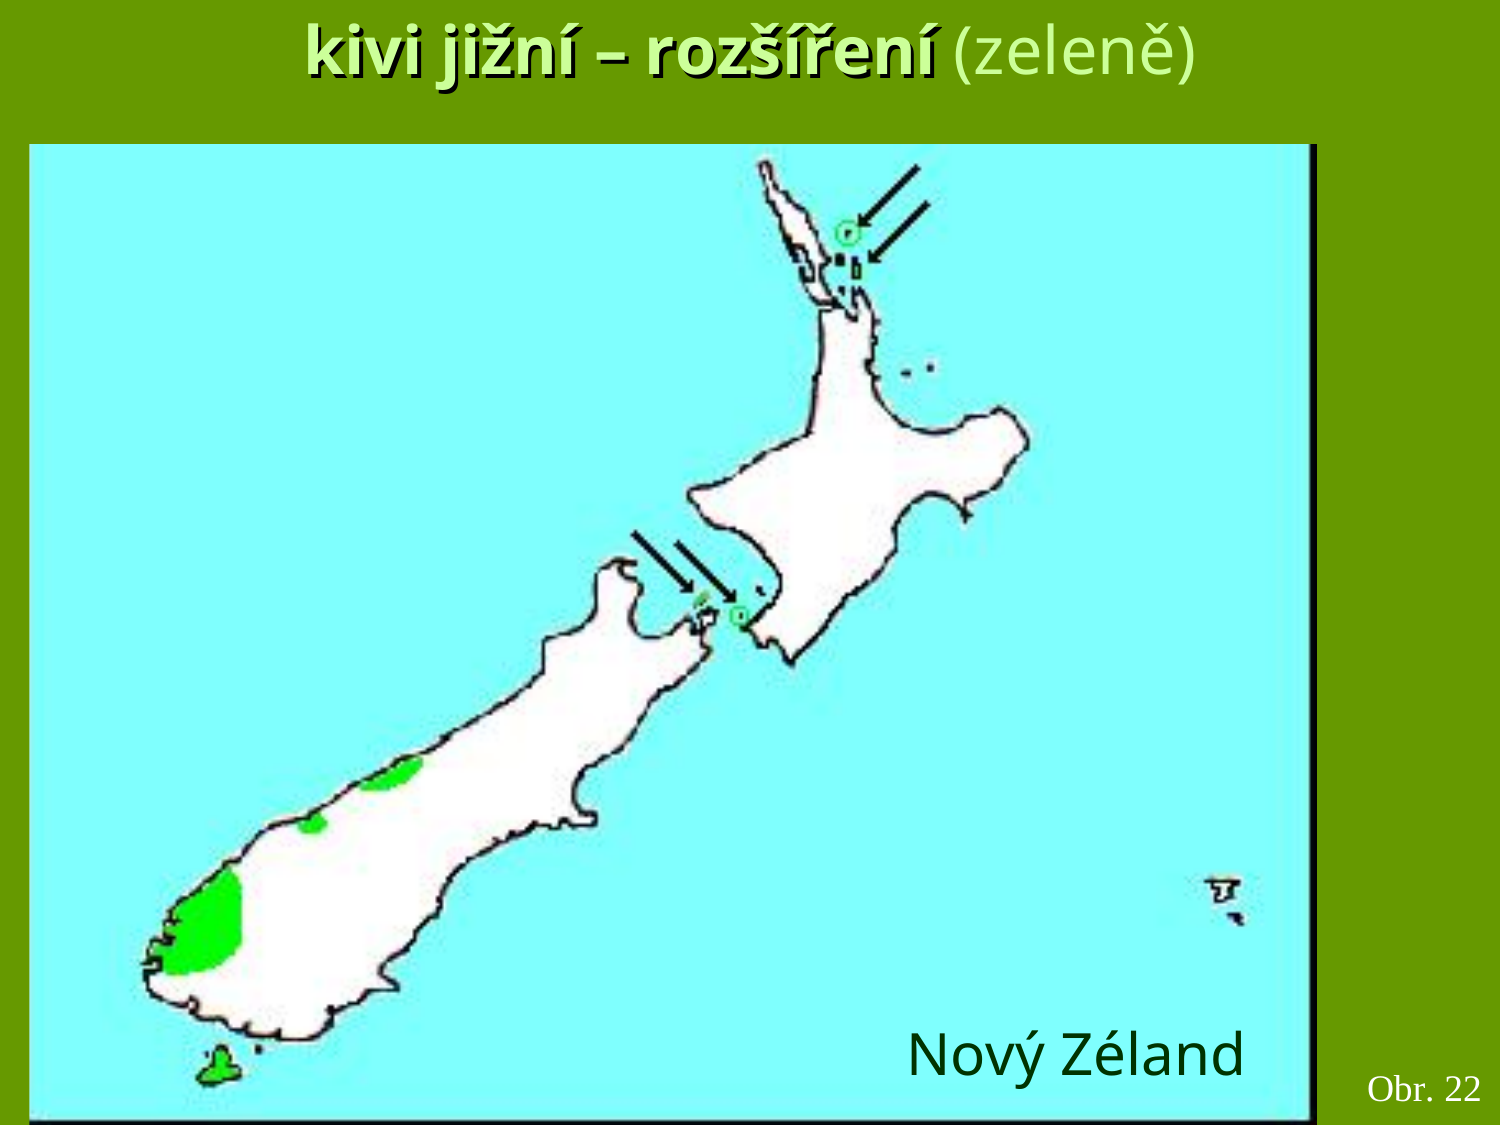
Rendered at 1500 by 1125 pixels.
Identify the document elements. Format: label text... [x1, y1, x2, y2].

text_box Nový Zéland [891, 1009, 1306, 1096]
text_box Obr. 22 [1352, 1056, 1500, 1118]
picture [29, 144, 1317, 1125]
text_box kivi jižní – rozšíření (zeleně) [0, 0, 1500, 96]
